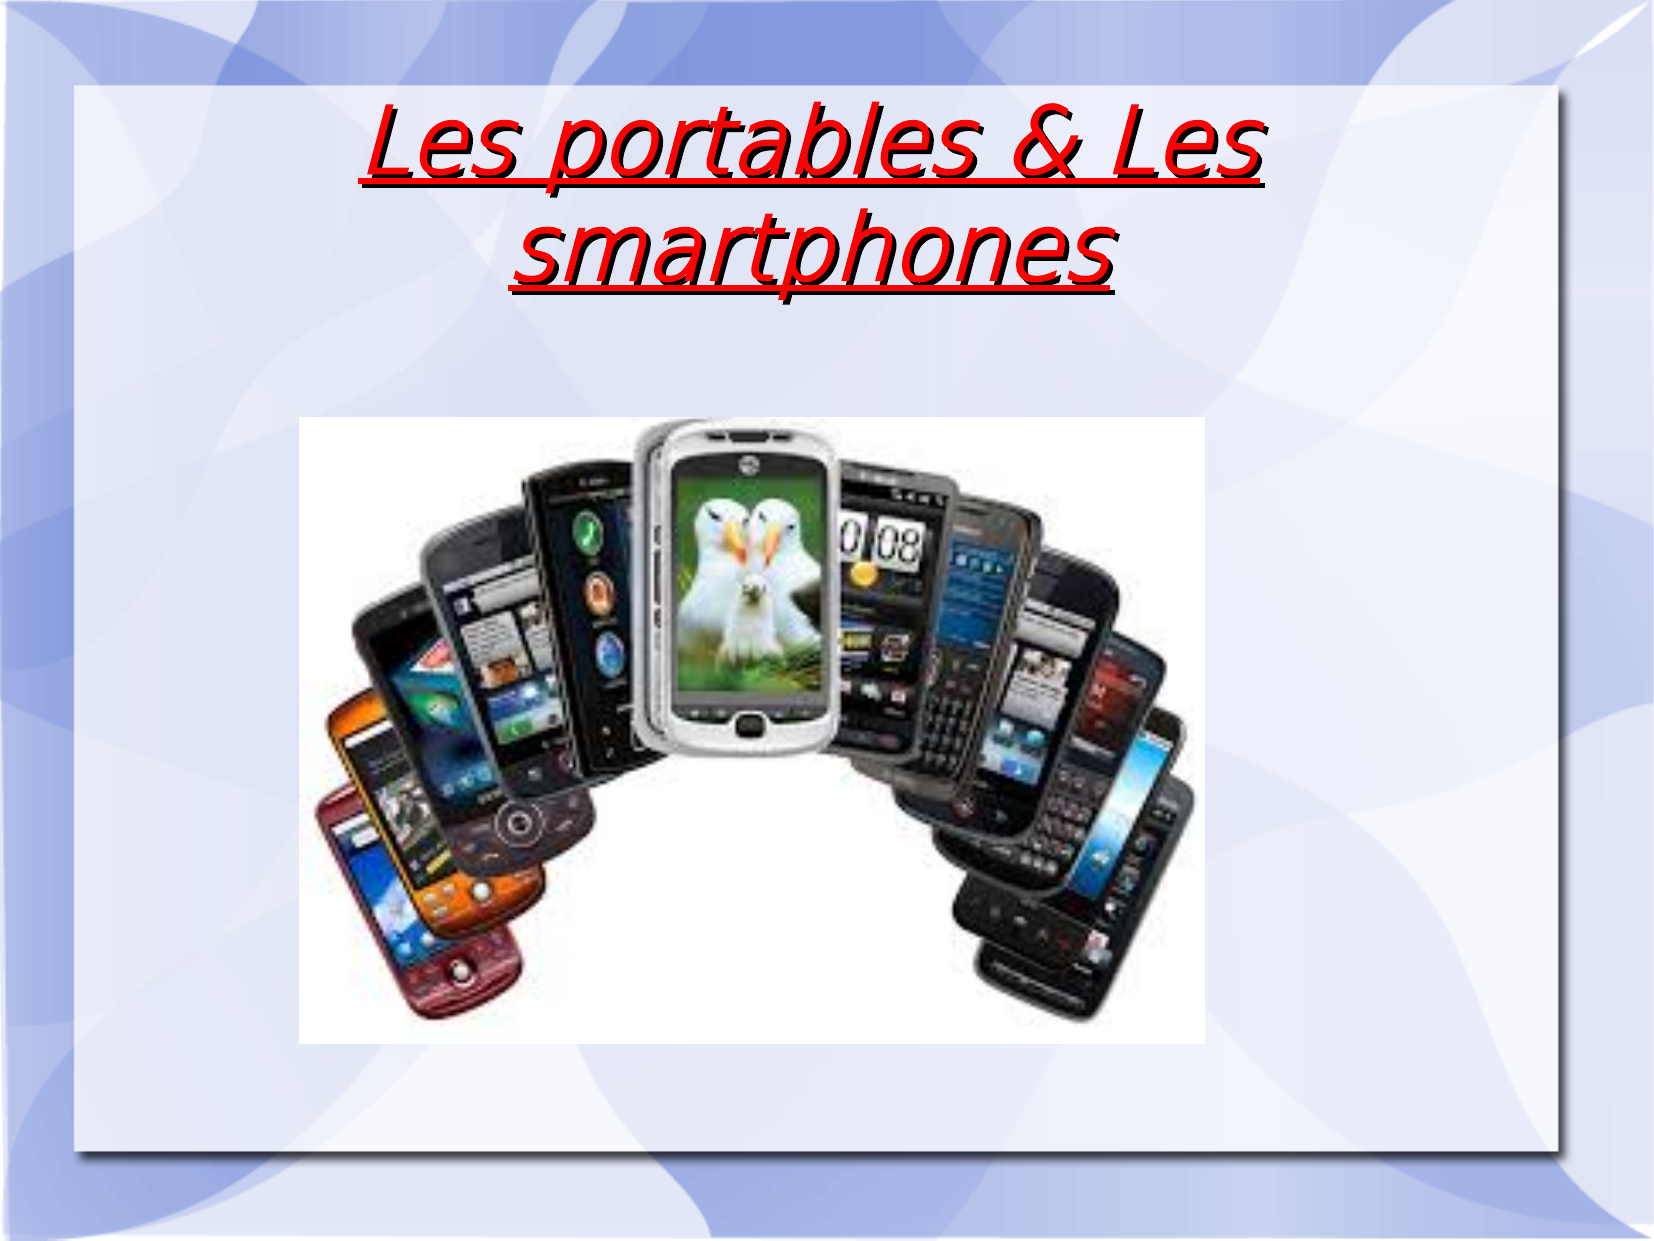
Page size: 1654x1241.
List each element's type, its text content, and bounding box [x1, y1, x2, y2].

title Les portables & Les smartphones [82, 87, 1536, 302]
picture [0, 0, 1654, 1241]
